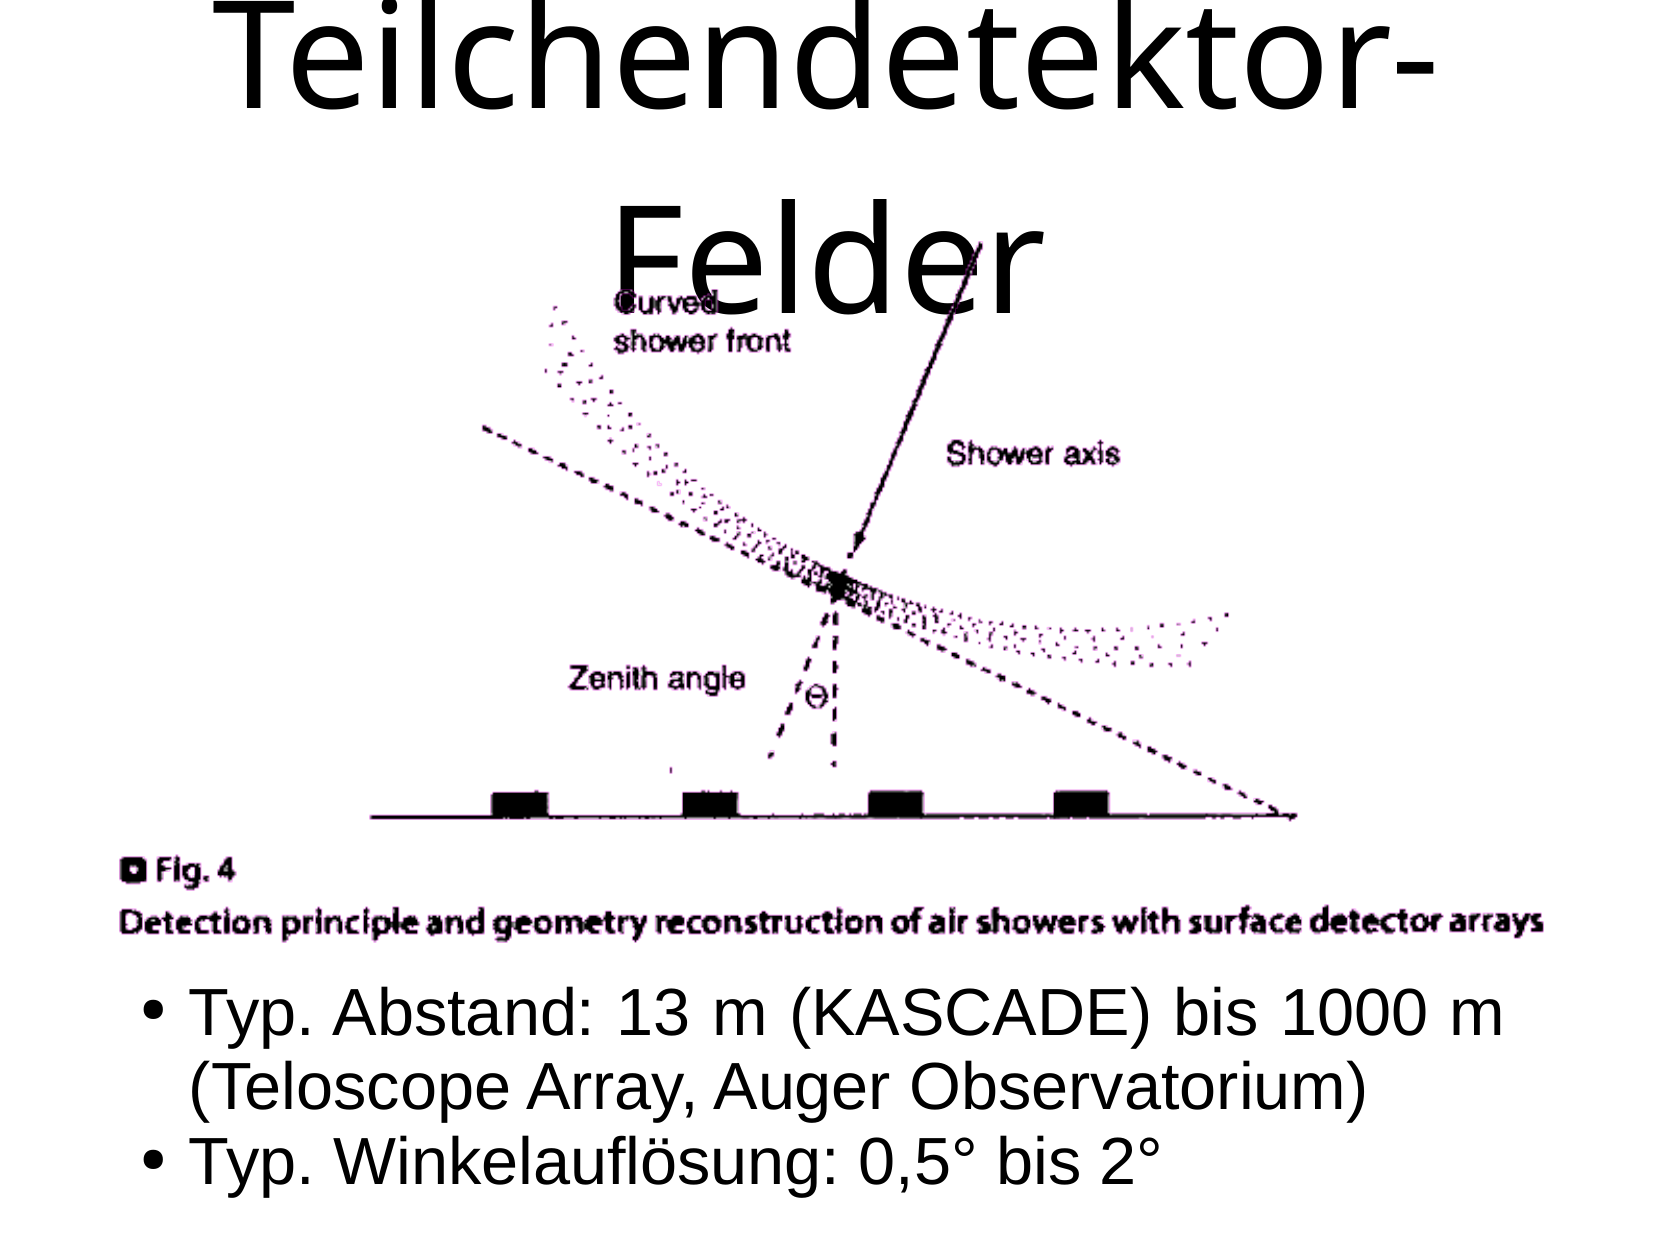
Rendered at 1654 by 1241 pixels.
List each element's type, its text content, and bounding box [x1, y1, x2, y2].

title Teilchendetektor-Felder [29, 49, 1625, 257]
picture [118, 240, 1546, 945]
text_box Typ. Abstand: 13 m (KASCADE) bis 1000 m (Teloscope Array, Auger Observatorium) Typ. Winkelauflösung: 0,5° bis 2° [118, 974, 1506, 1199]
